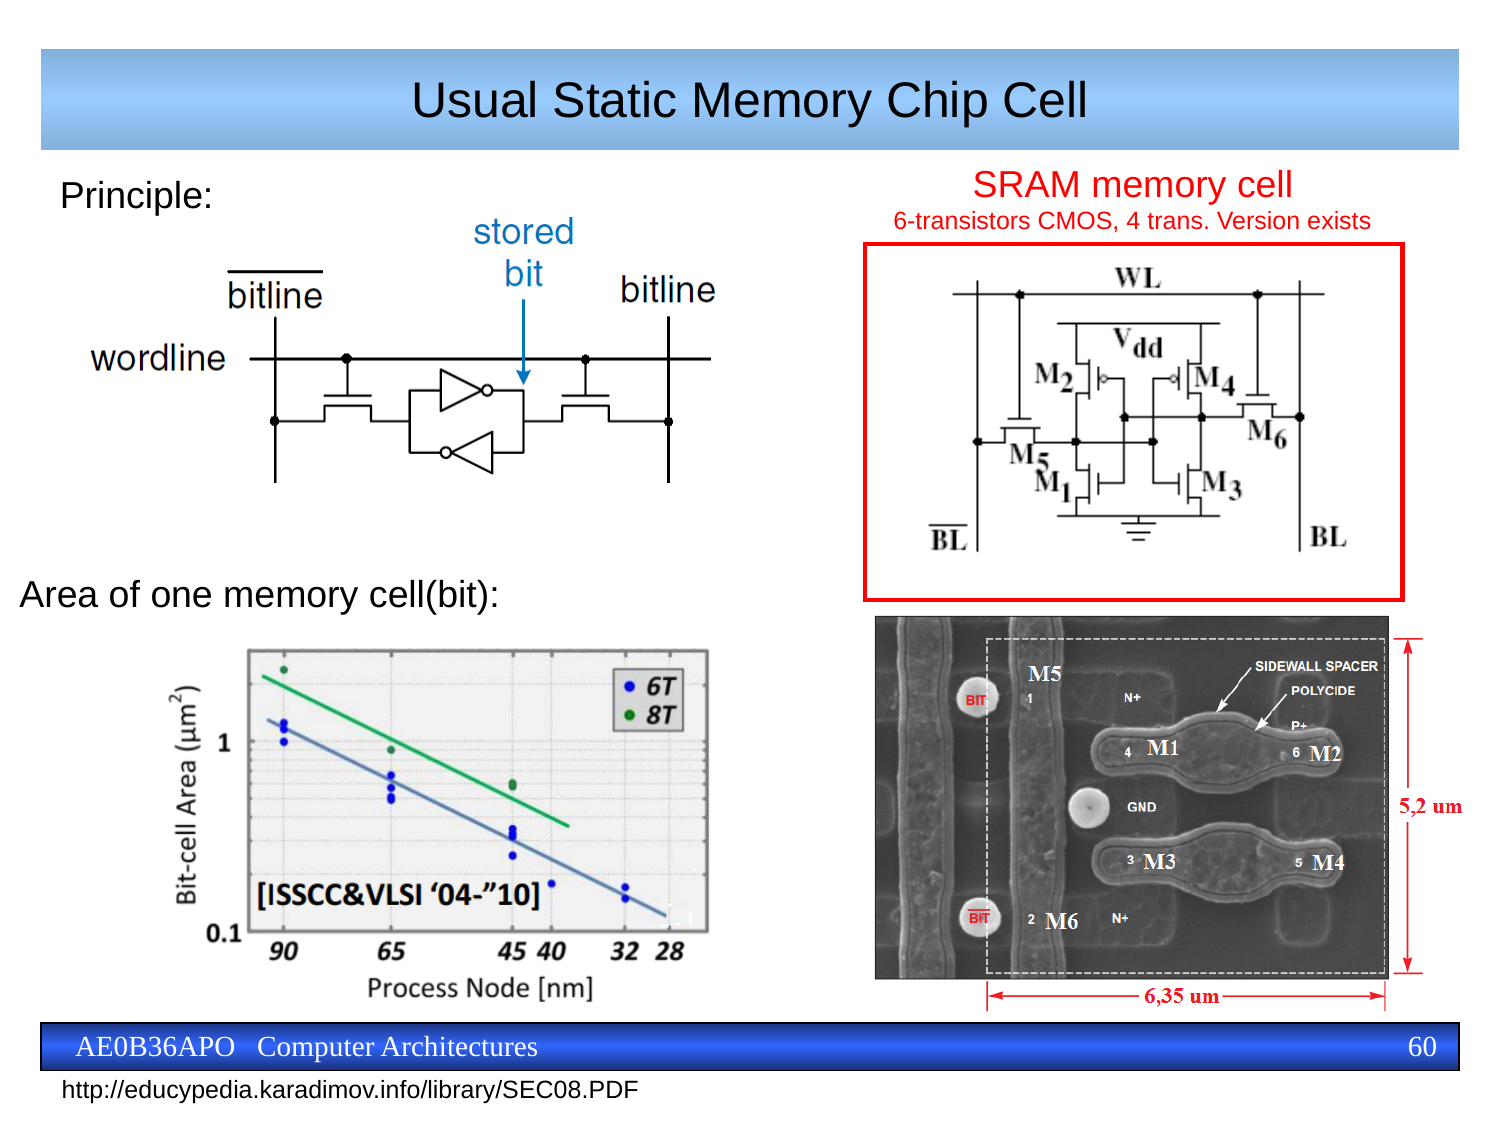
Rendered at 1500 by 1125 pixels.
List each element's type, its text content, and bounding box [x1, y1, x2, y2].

text_box SRAM memory cell 6-transistors CMOS, 4 trans. Version exists [867, 152, 1399, 243]
text_box Principle: [45, 164, 229, 224]
picture [867, 246, 1400, 598]
title Usual Static Memory Chip Cell [41, 49, 1459, 150]
picture [164, 644, 717, 1004]
text_box http://educypedia.karadimov.info/library/SEC08.PDF [46, 1066, 797, 1112]
picture [82, 210, 725, 492]
text_box Area of one memory cell(bit): [4, 562, 515, 623]
picture [867, 609, 1465, 1014]
